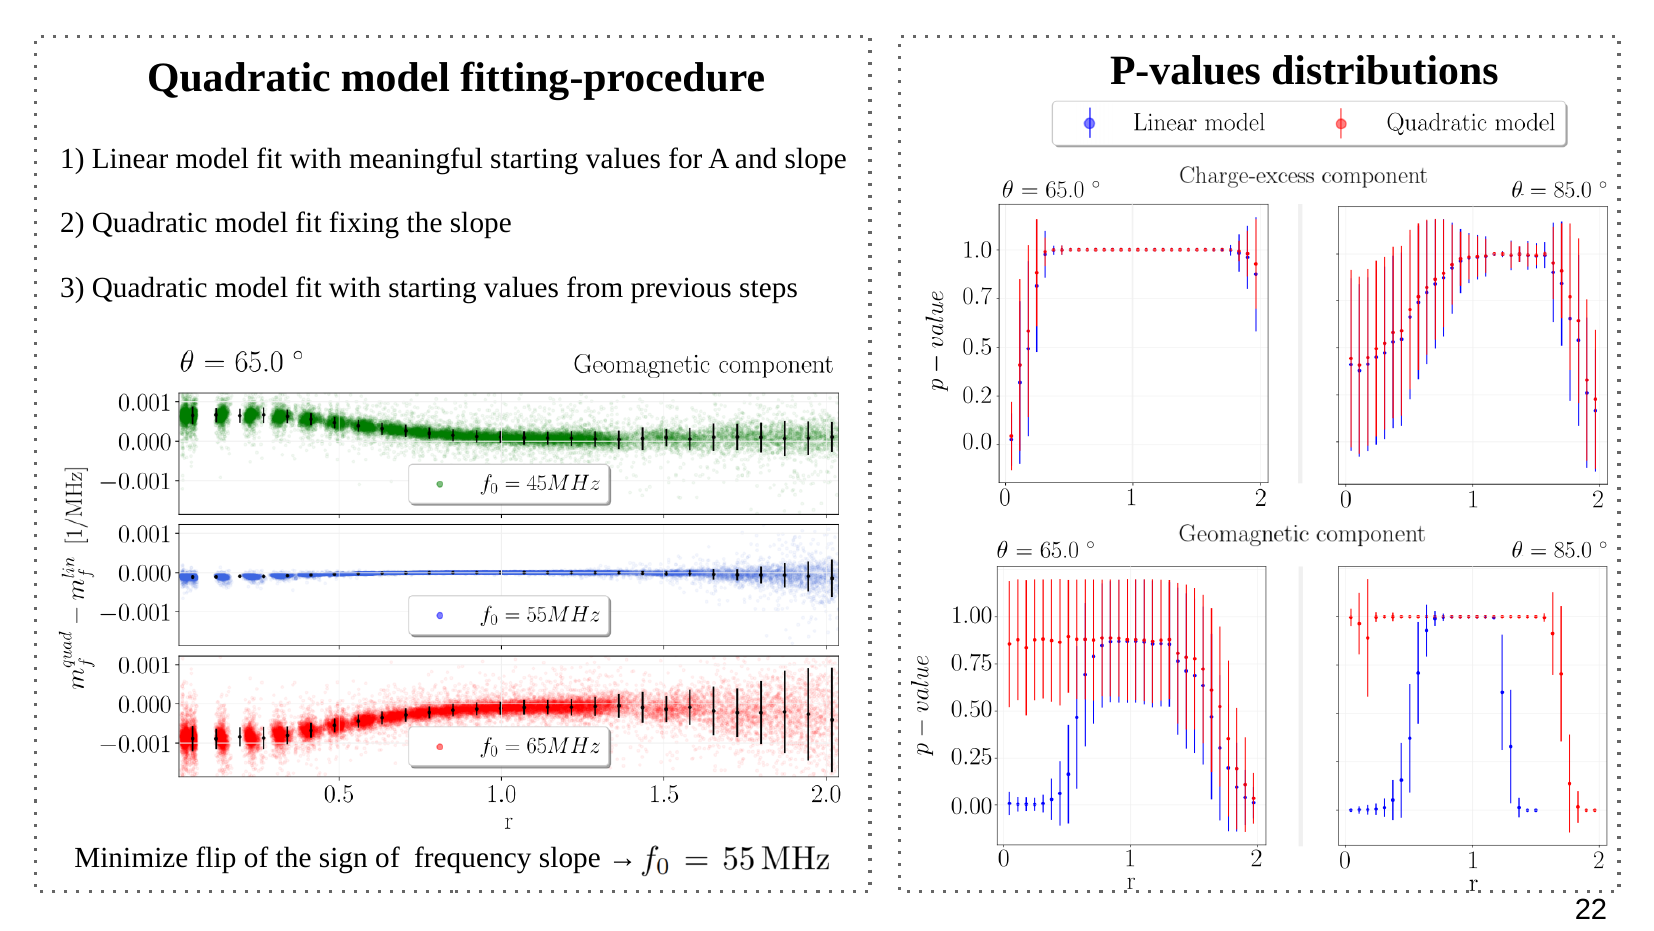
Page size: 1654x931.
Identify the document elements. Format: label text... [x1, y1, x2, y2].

text_box Quadratic model fitting-procedure [132, 46, 801, 120]
text_box <number> [1560, 885, 1654, 931]
picture [778, 838, 833, 882]
picture [899, 93, 1620, 897]
text_box P-values distributions [1110, 46, 1525, 94]
text_box Minimize flip of the sign of frequency slope → [59, 834, 778, 931]
text_box 1) Linear model fit with meaningful starting values for A and slope 2) Quadratic model fit fixing the slope 3) Quadratic model fit with starting values from previous steps [45, 135, 871, 344]
picture [54, 344, 846, 830]
